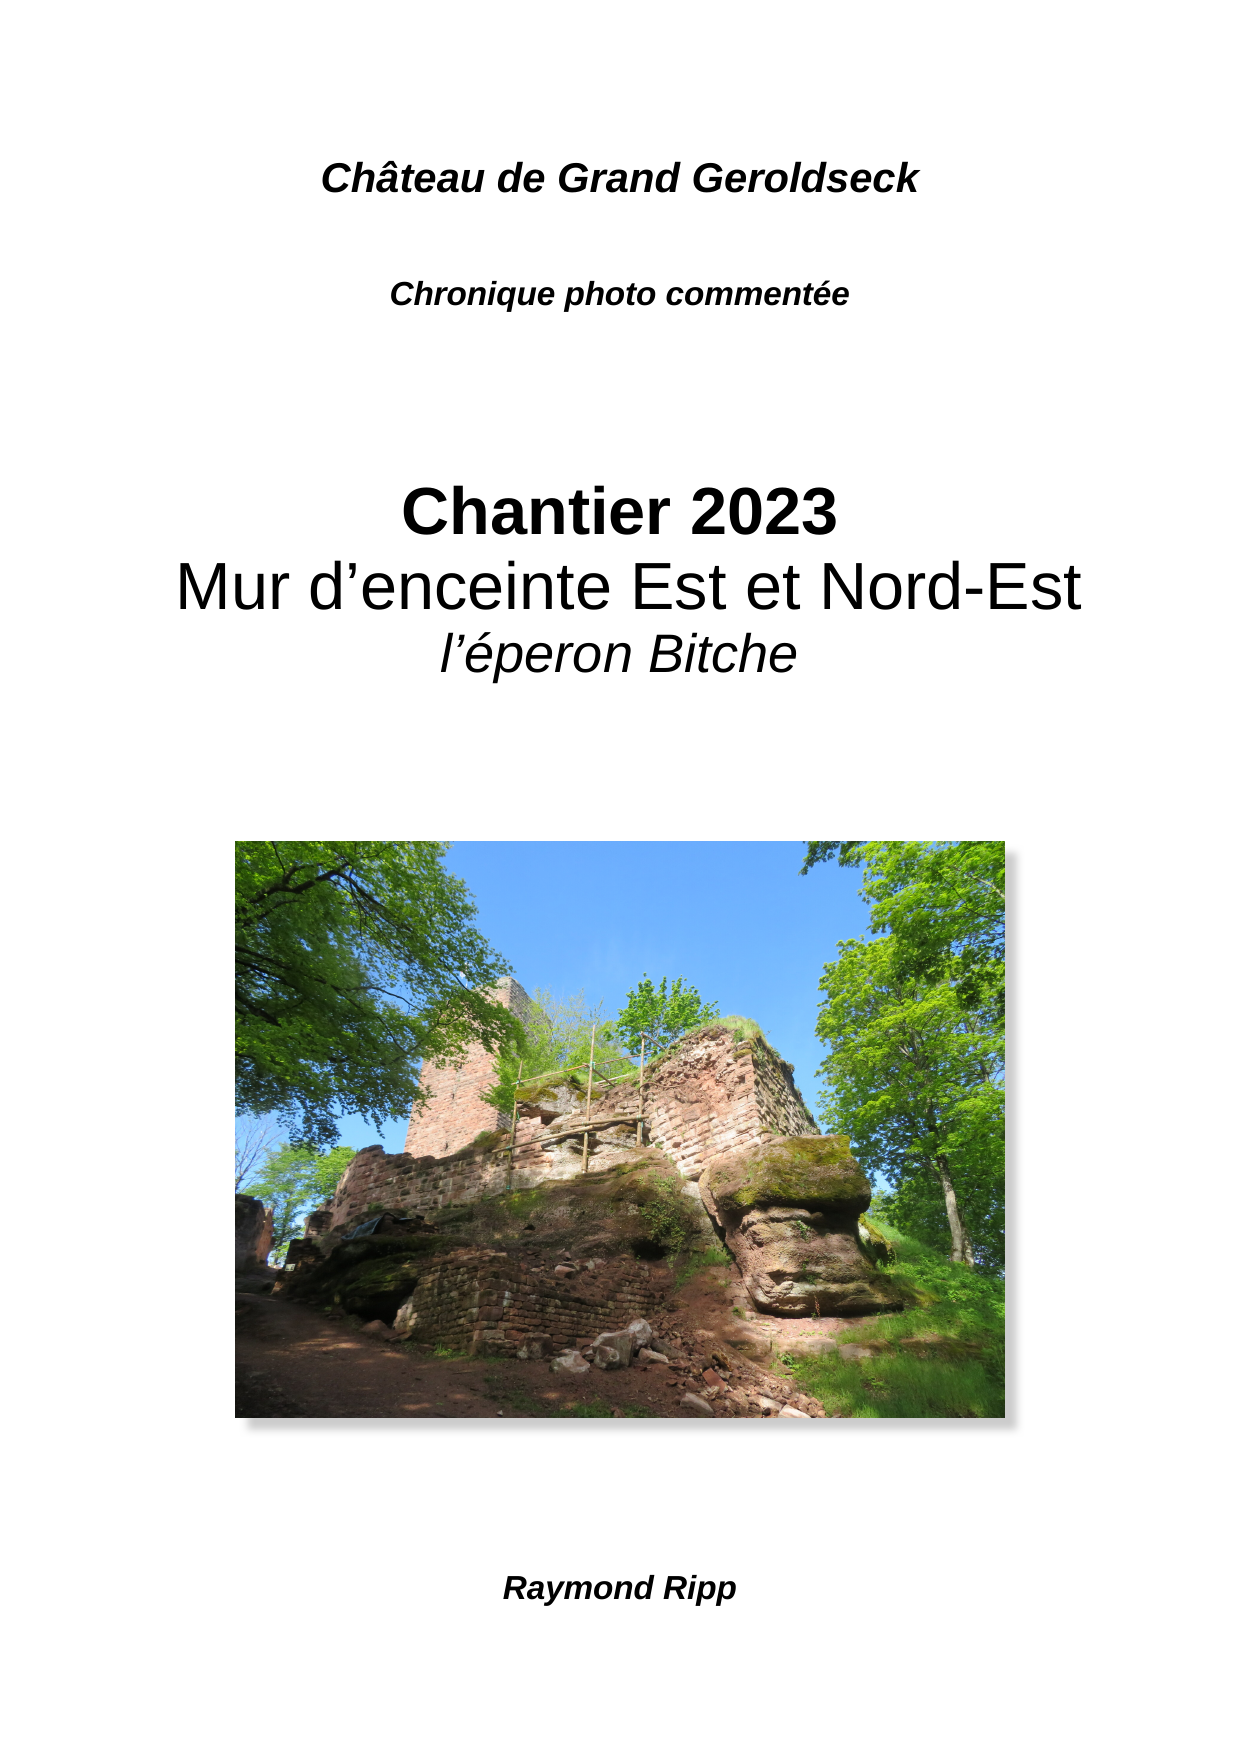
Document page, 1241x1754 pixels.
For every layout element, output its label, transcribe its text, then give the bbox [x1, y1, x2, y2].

text_box Raymond Ripp [488, 1562, 753, 1615]
picture [235, 841, 1005, 1418]
title Chantier 2023 Mur d’enceinte Est et Nord-Est l’éperon Bitche [115, 442, 1126, 716]
text_box Chronique photo commentée [374, 267, 866, 320]
text_box Château de Grand Geroldseck [305, 147, 935, 209]
